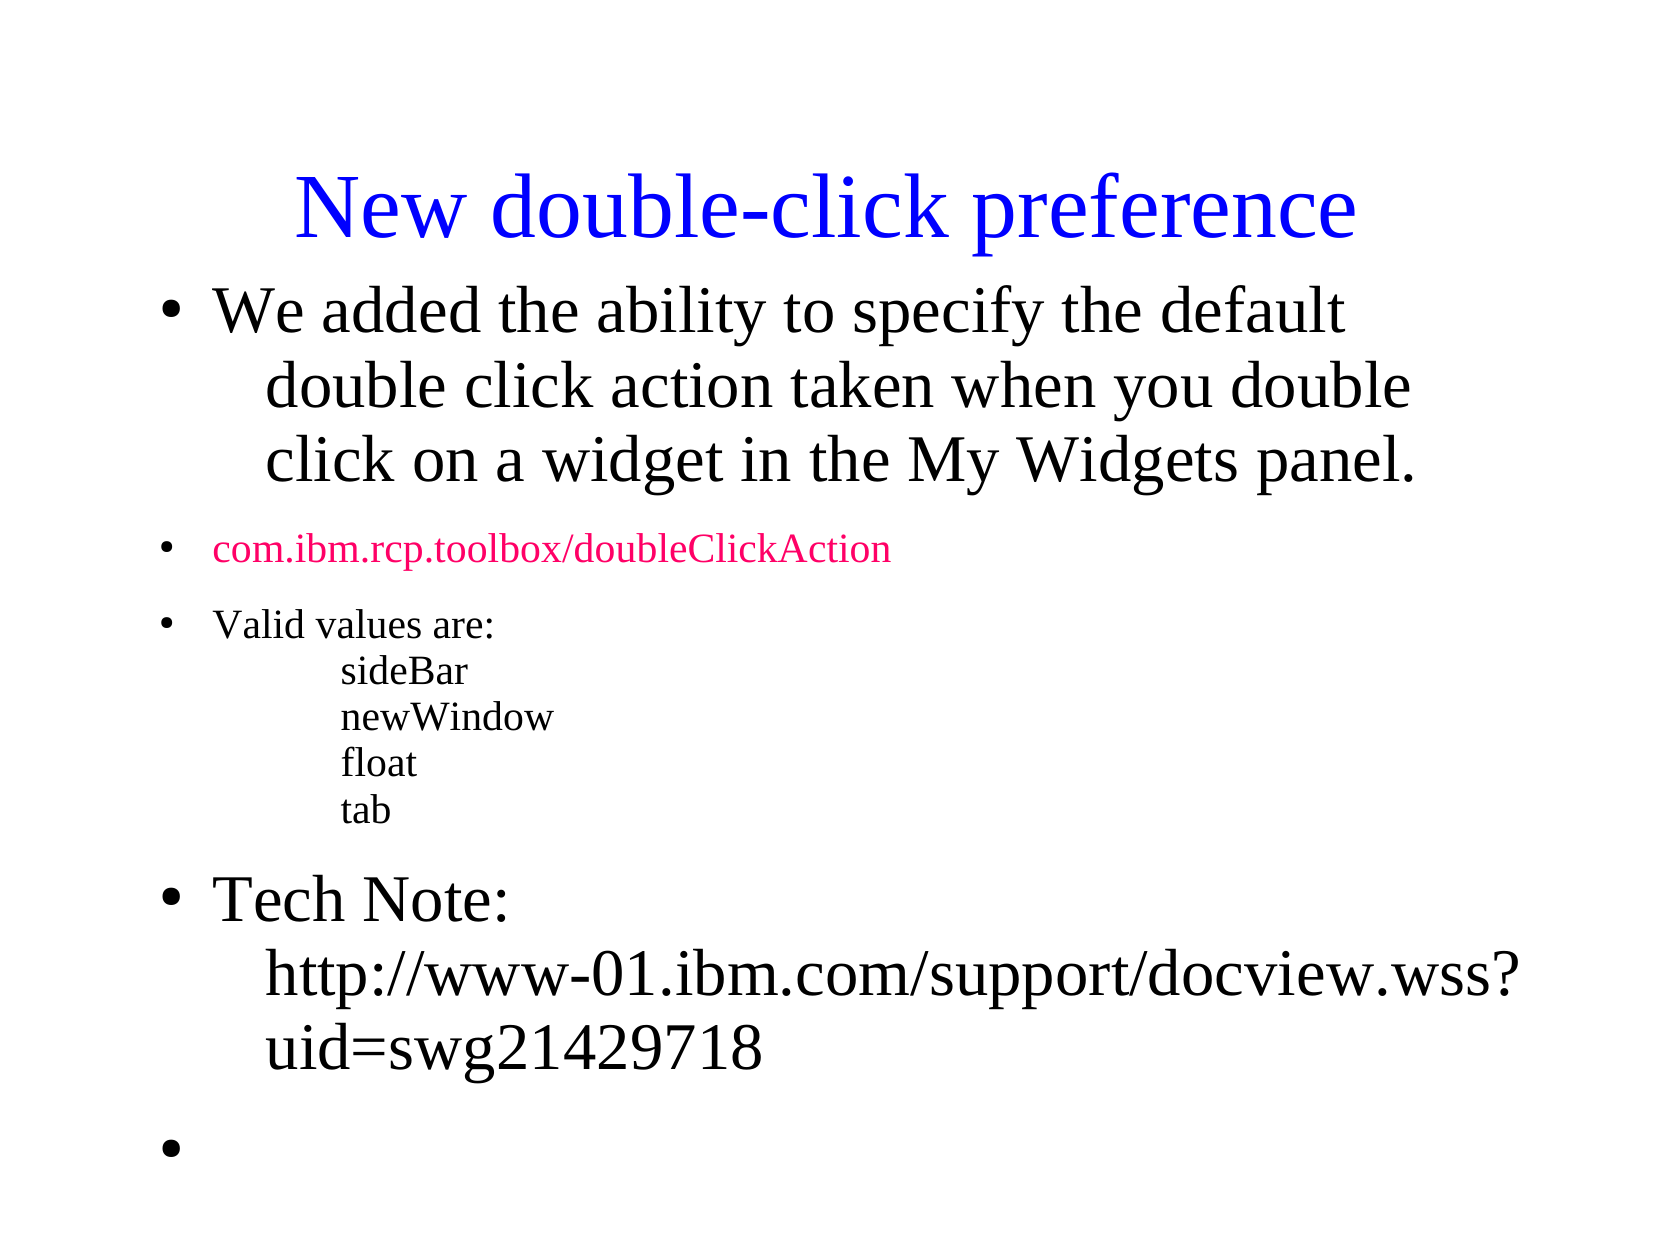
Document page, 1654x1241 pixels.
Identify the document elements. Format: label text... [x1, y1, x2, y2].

list We added the ability to specify the default double click action taken when you double click on a widget in the My Widgets panel. com.ibm.rcp.toolbox/doubleClickAction Valid values are: sideBar newWindow float tab Tech Note: http://www-01.ibm.com/support/docview.wss?uid=swg21429718 [123, 273, 1536, 1241]
title New double-click preference [121, 102, 1534, 311]
